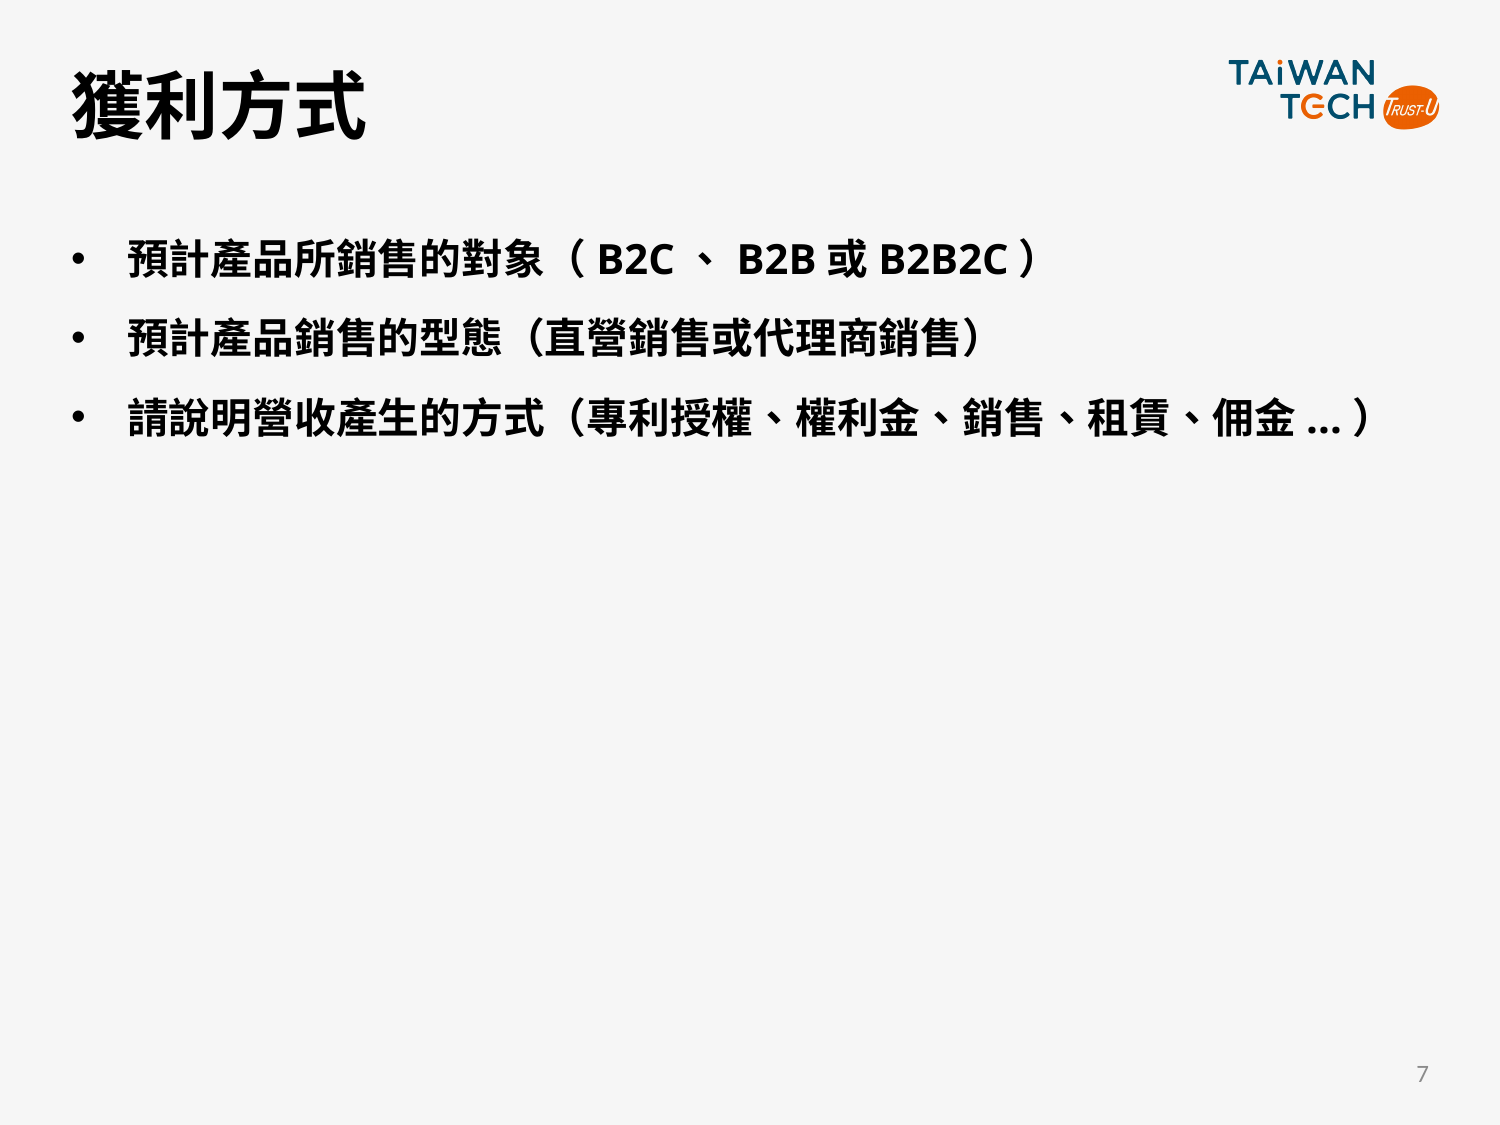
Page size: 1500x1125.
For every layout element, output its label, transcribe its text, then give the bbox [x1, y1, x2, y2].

slide_number <編號> [1106, 1042, 1445, 1103]
list 預計產品所銷售的對象（B2C、B2B或B2B2C） 預計產品銷售的型態（直營銷售或代理商銷售） 請說明營收產生的方式（專利授權、權利金、銷售、租賃、佣金...） [55, 200, 1444, 1021]
title 獲利方式 [55, 33, 1444, 156]
